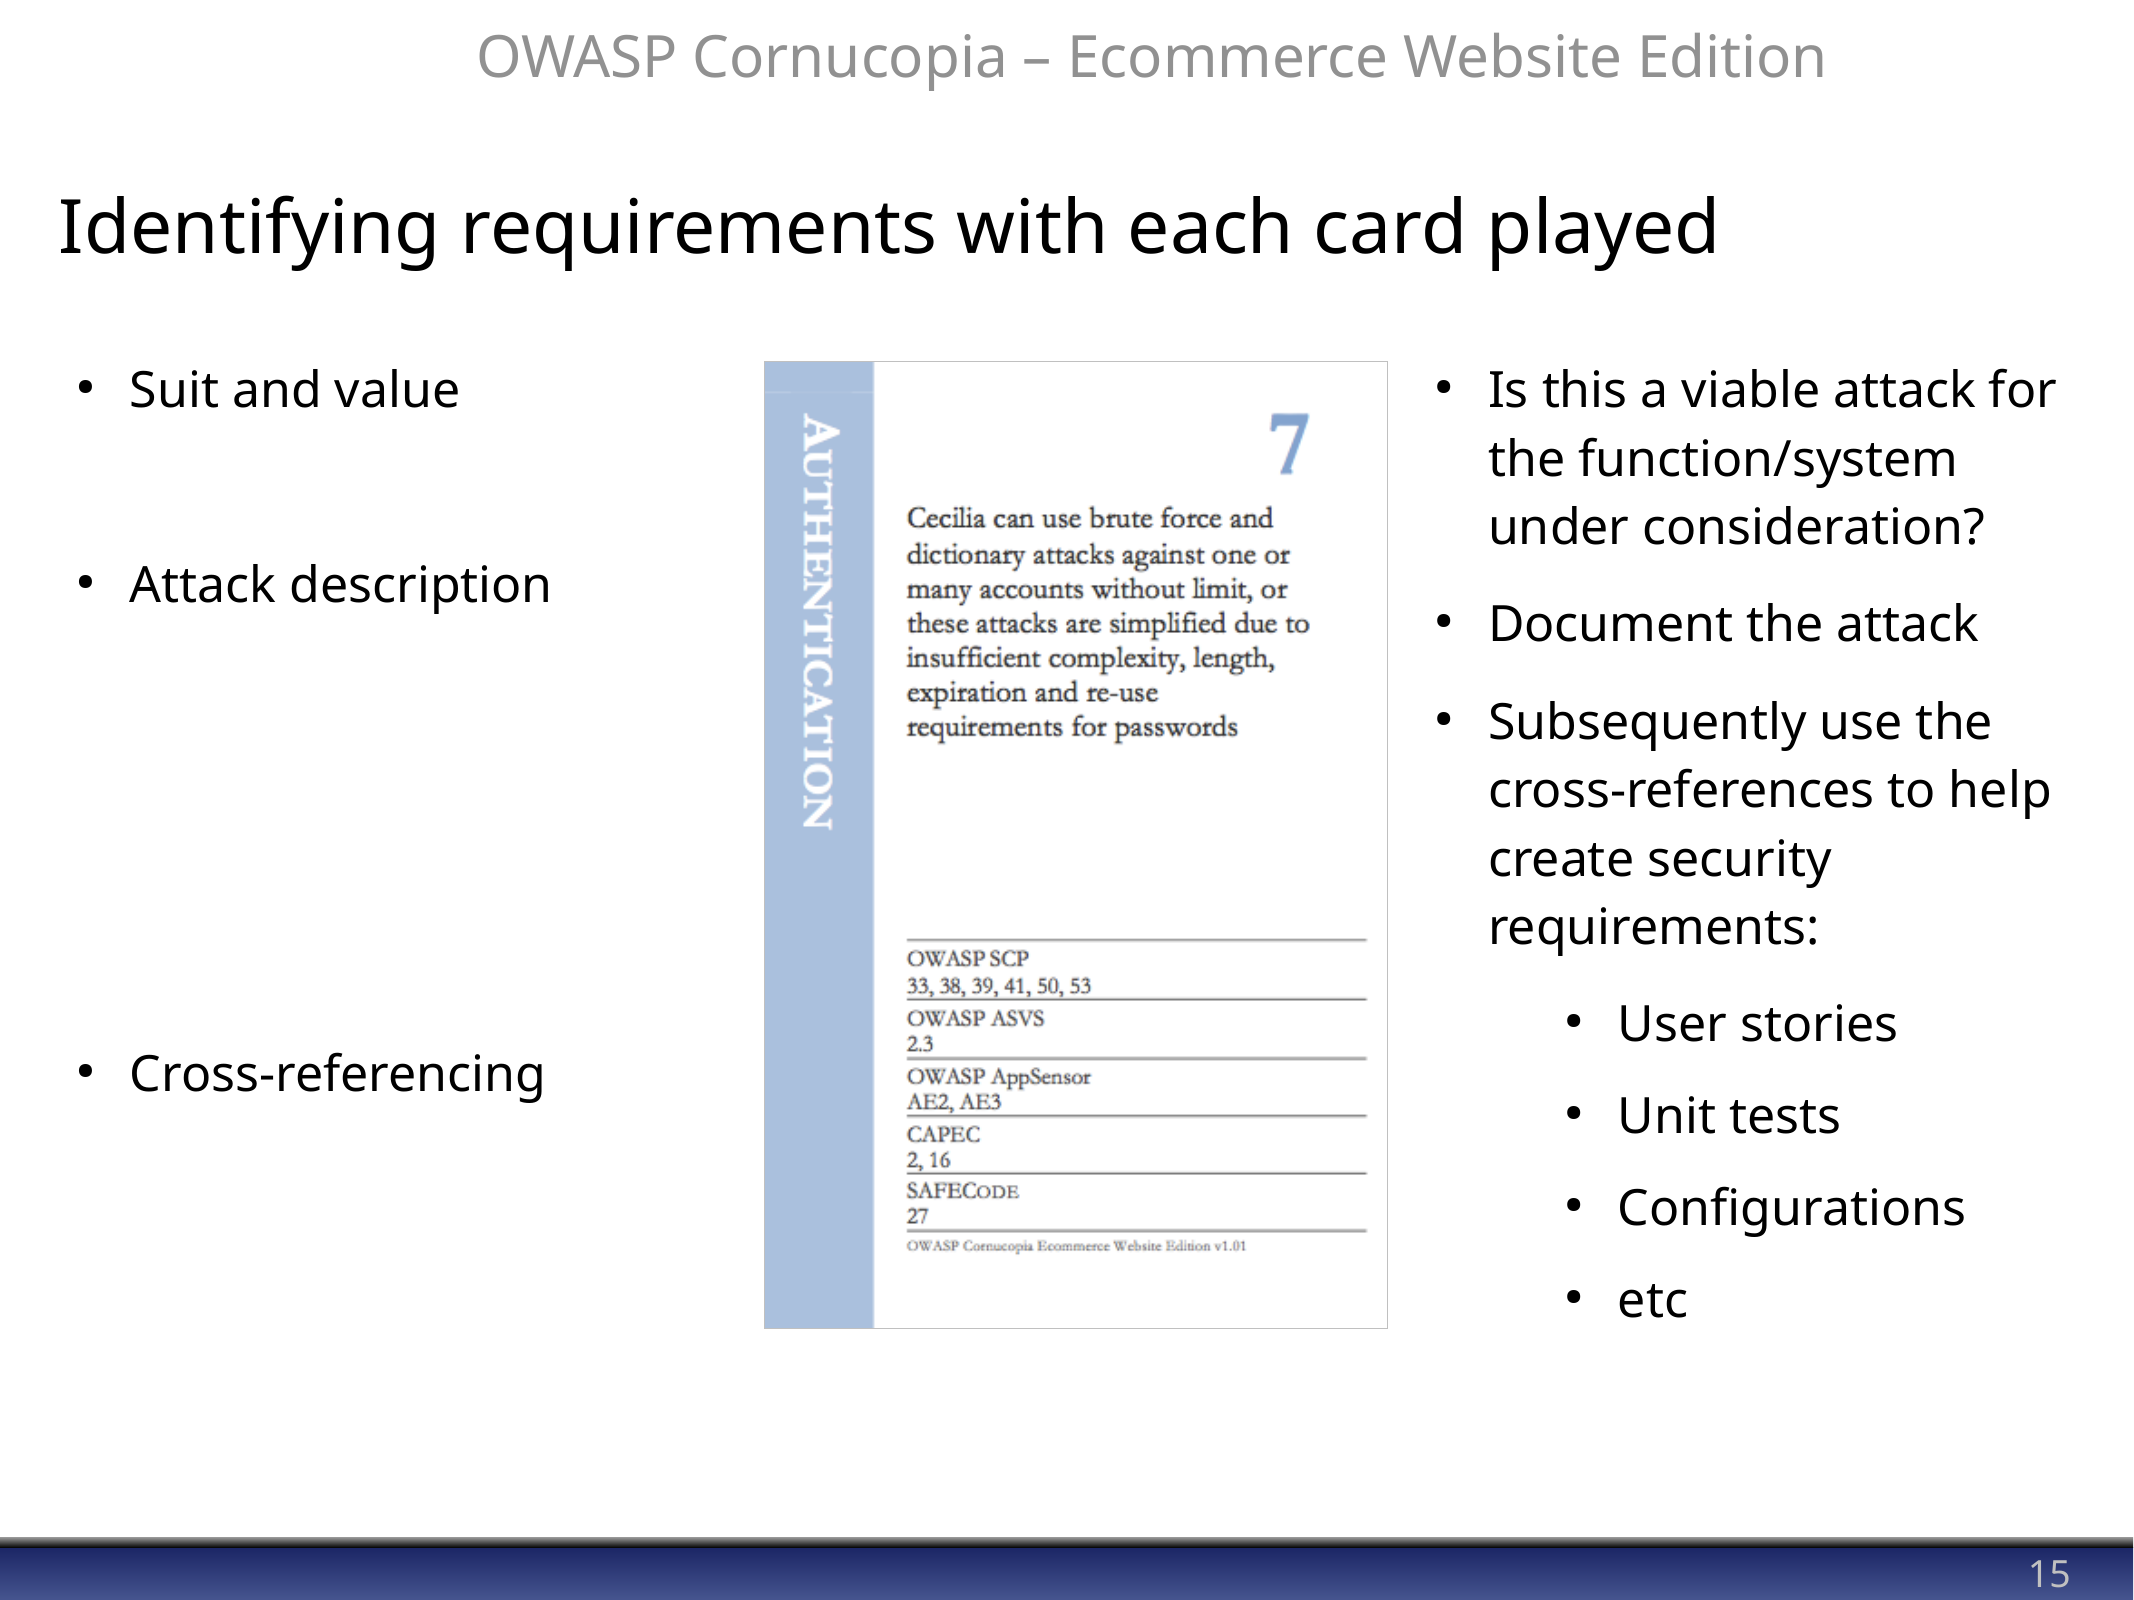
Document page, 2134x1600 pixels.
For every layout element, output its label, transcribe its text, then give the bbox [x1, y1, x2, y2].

picture [764, 361, 1388, 1329]
title Identifying requirements with each card played [58, 124, 2126, 325]
list Is this a viable attack for the function/system under consideration? Document the attack Subsequently use the cross-references to help create security requirements: User stories Unit tests Configurations etc [1417, 354, 2068, 1536]
list Suit and value Attack description Cross-referencing [58, 354, 709, 1536]
